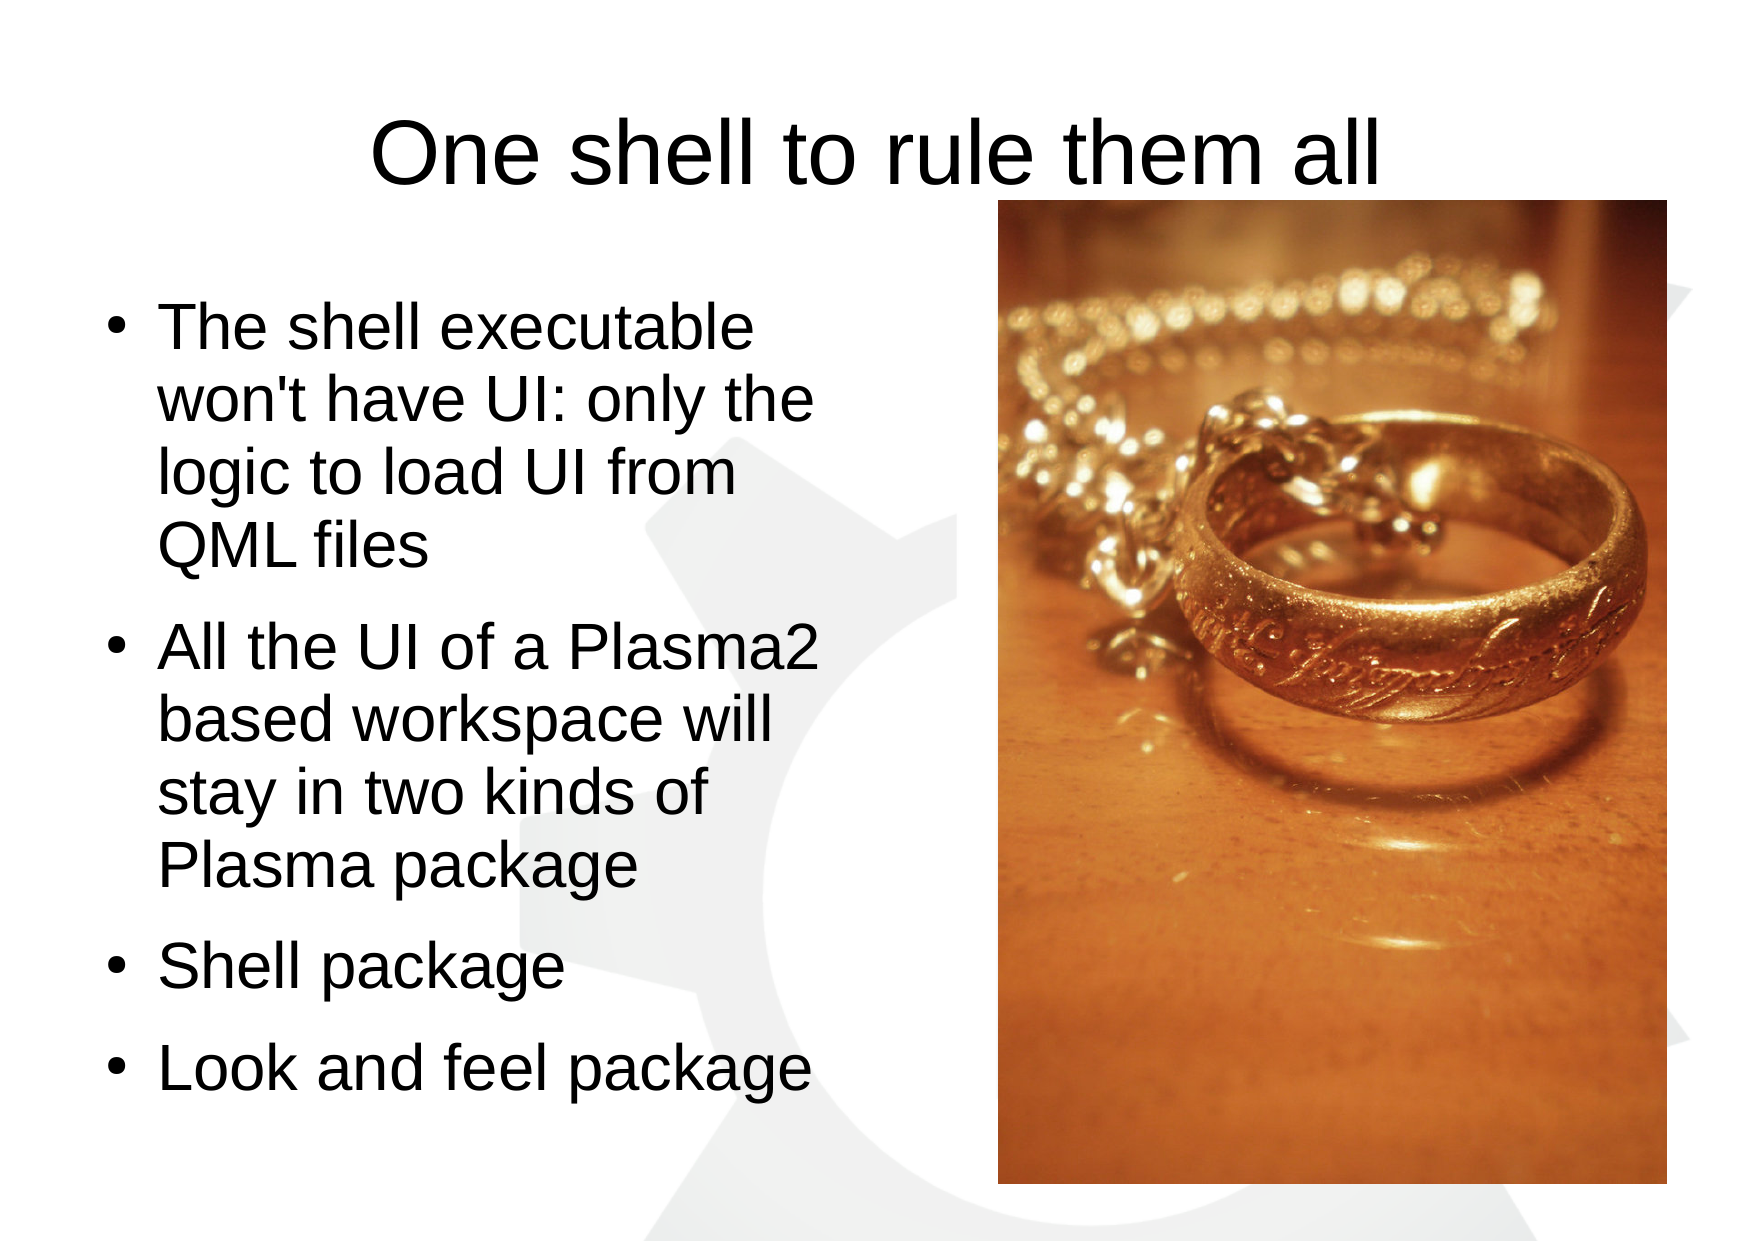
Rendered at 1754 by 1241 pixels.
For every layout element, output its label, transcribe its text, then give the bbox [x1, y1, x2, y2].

title One shell to rule them all [87, 49, 1667, 257]
list The shell executable won't have UI: only the logic to load UI from QML files All the UI of a Plasma2 based workspace will stay in two kinds of Plasma package Shell package Look and feel package [87, 290, 858, 1109]
picture [519, 200, 1693, 1241]
